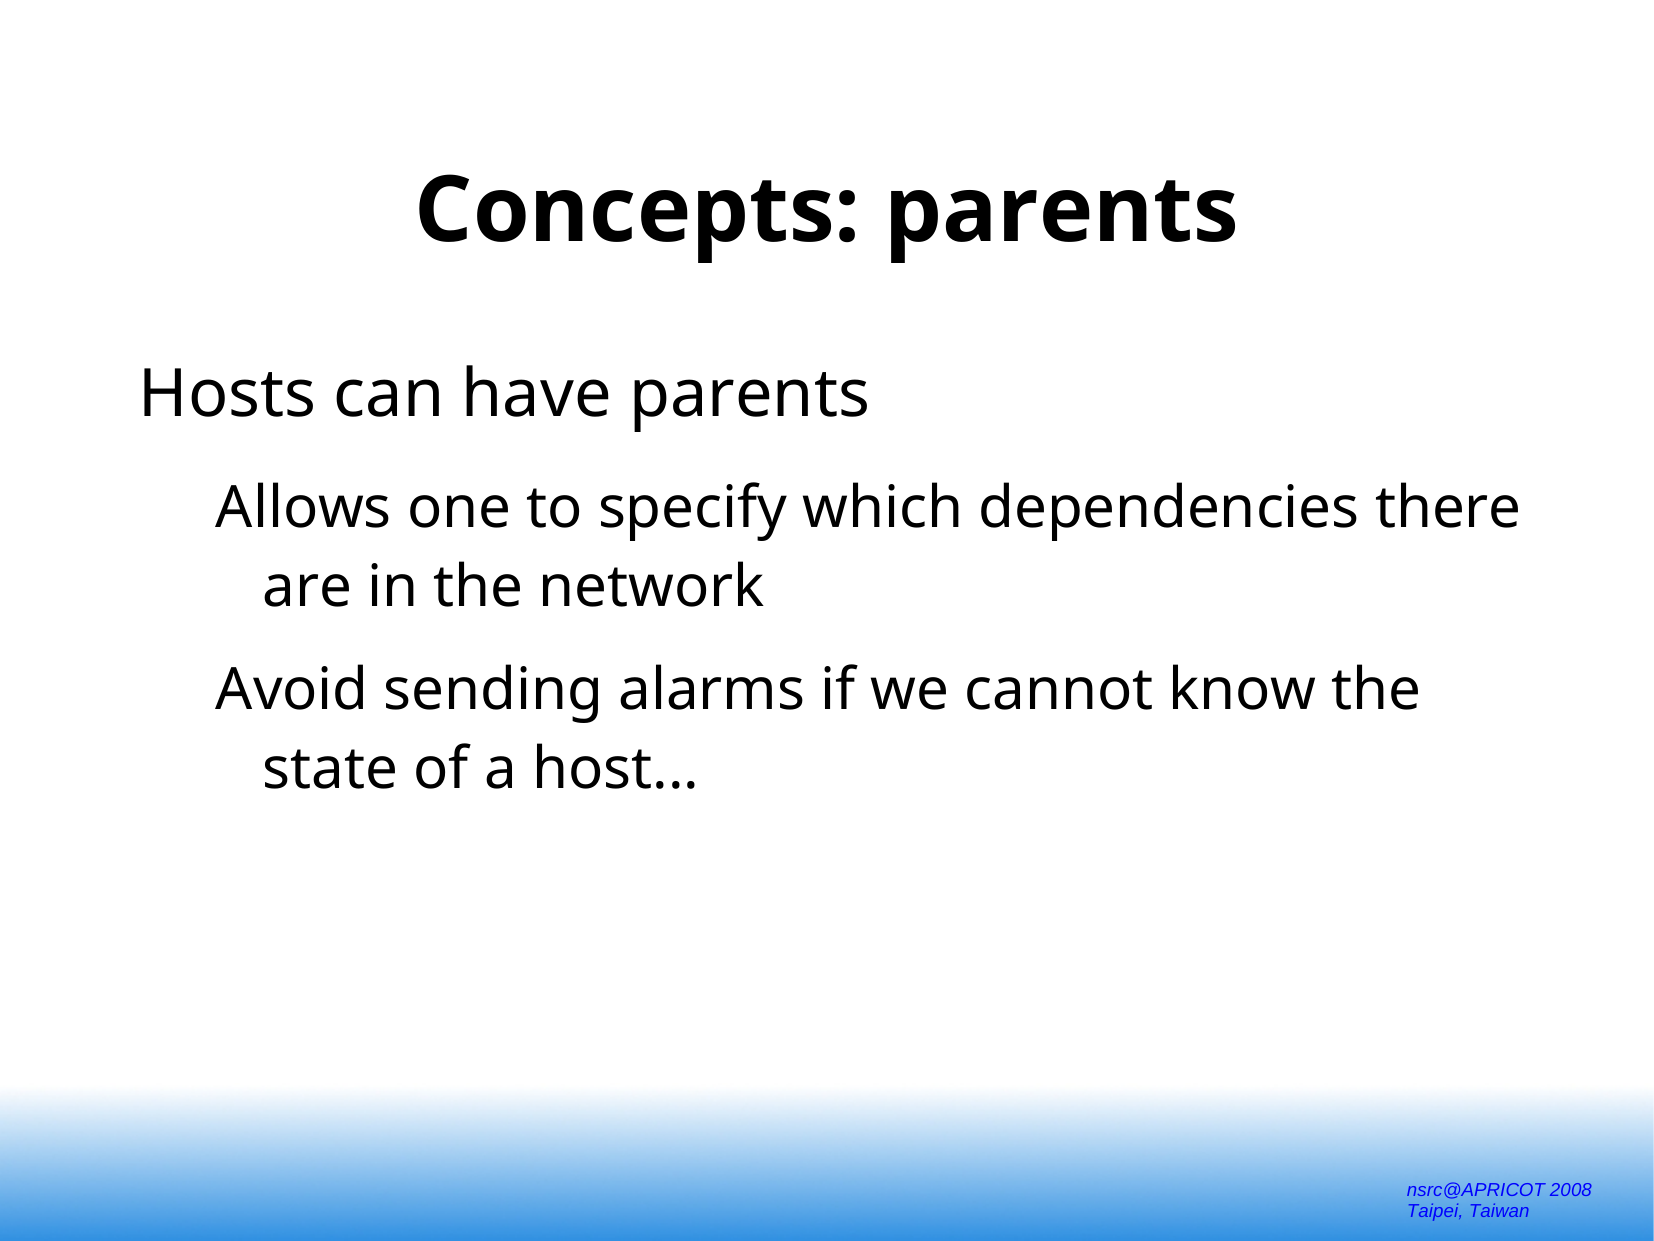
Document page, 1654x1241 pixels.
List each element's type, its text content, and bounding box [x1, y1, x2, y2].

list Hosts can have parents Allows one to specify which dependencies there are in the network Avoid sending alarms if we cannot know the state of a host... [121, 344, 1534, 1126]
title Concepts: parents [121, 102, 1534, 310]
picture [0, 1083, 1654, 1241]
